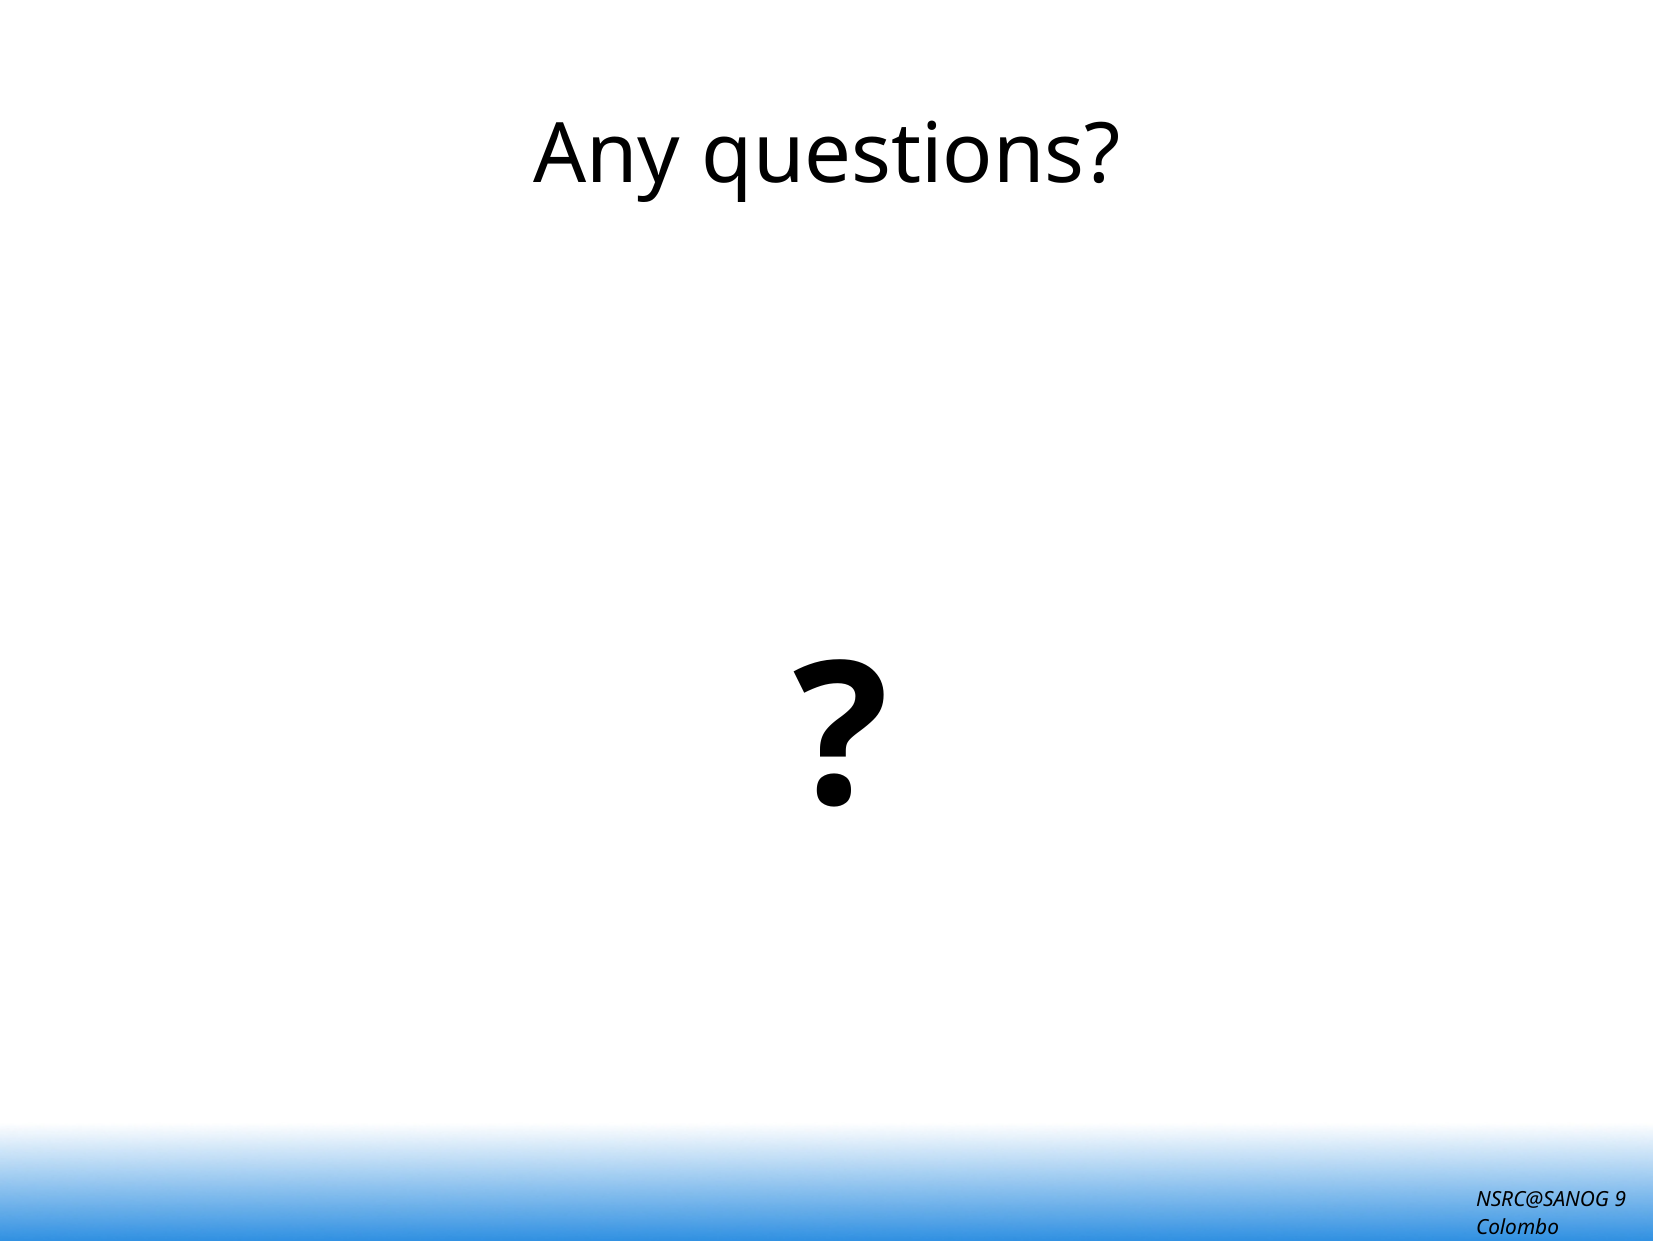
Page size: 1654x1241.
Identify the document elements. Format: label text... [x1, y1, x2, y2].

picture [0, 1122, 1653, 1241]
title Any questions? [121, 46, 1534, 254]
subtitle ? [121, 322, 1561, 1133]
